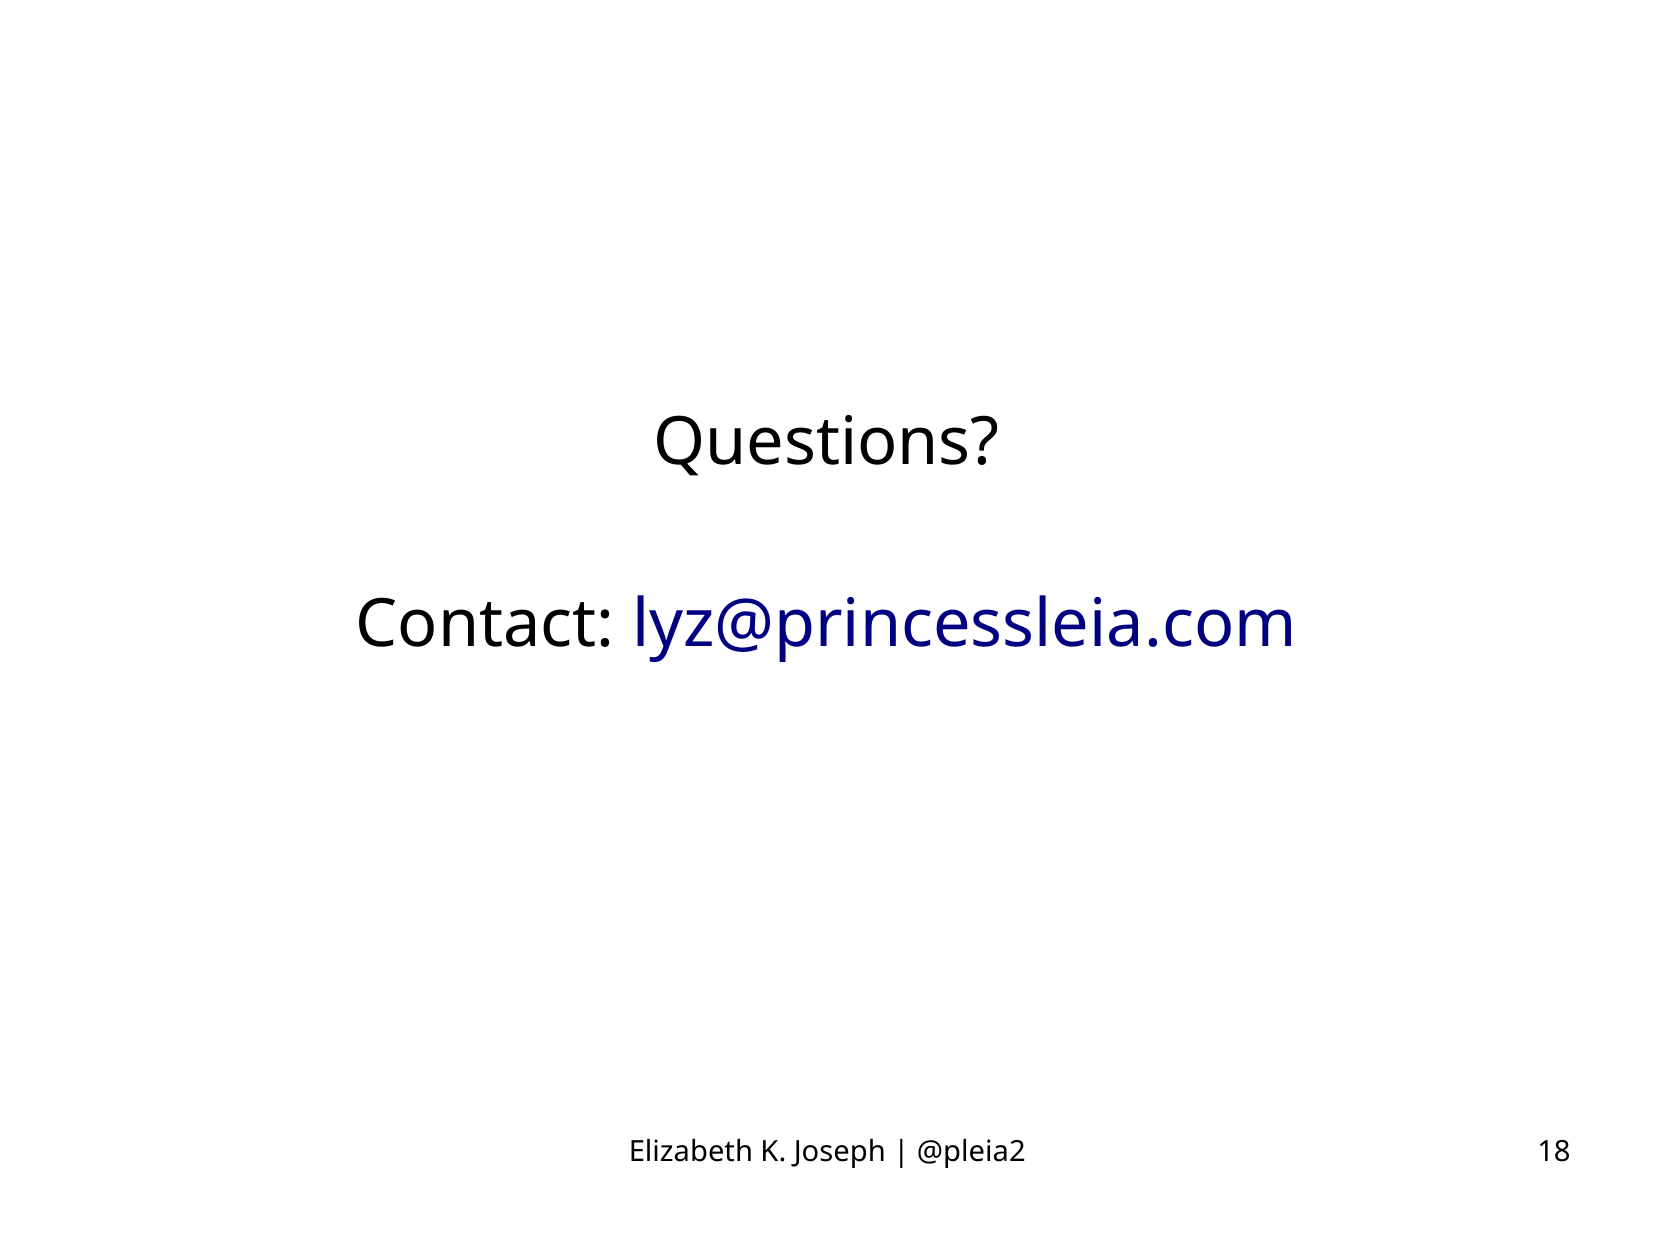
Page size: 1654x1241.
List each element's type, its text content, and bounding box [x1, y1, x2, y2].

subtitle Questions? Contact: lyz@princessleia.com [82, 49, 1571, 1010]
